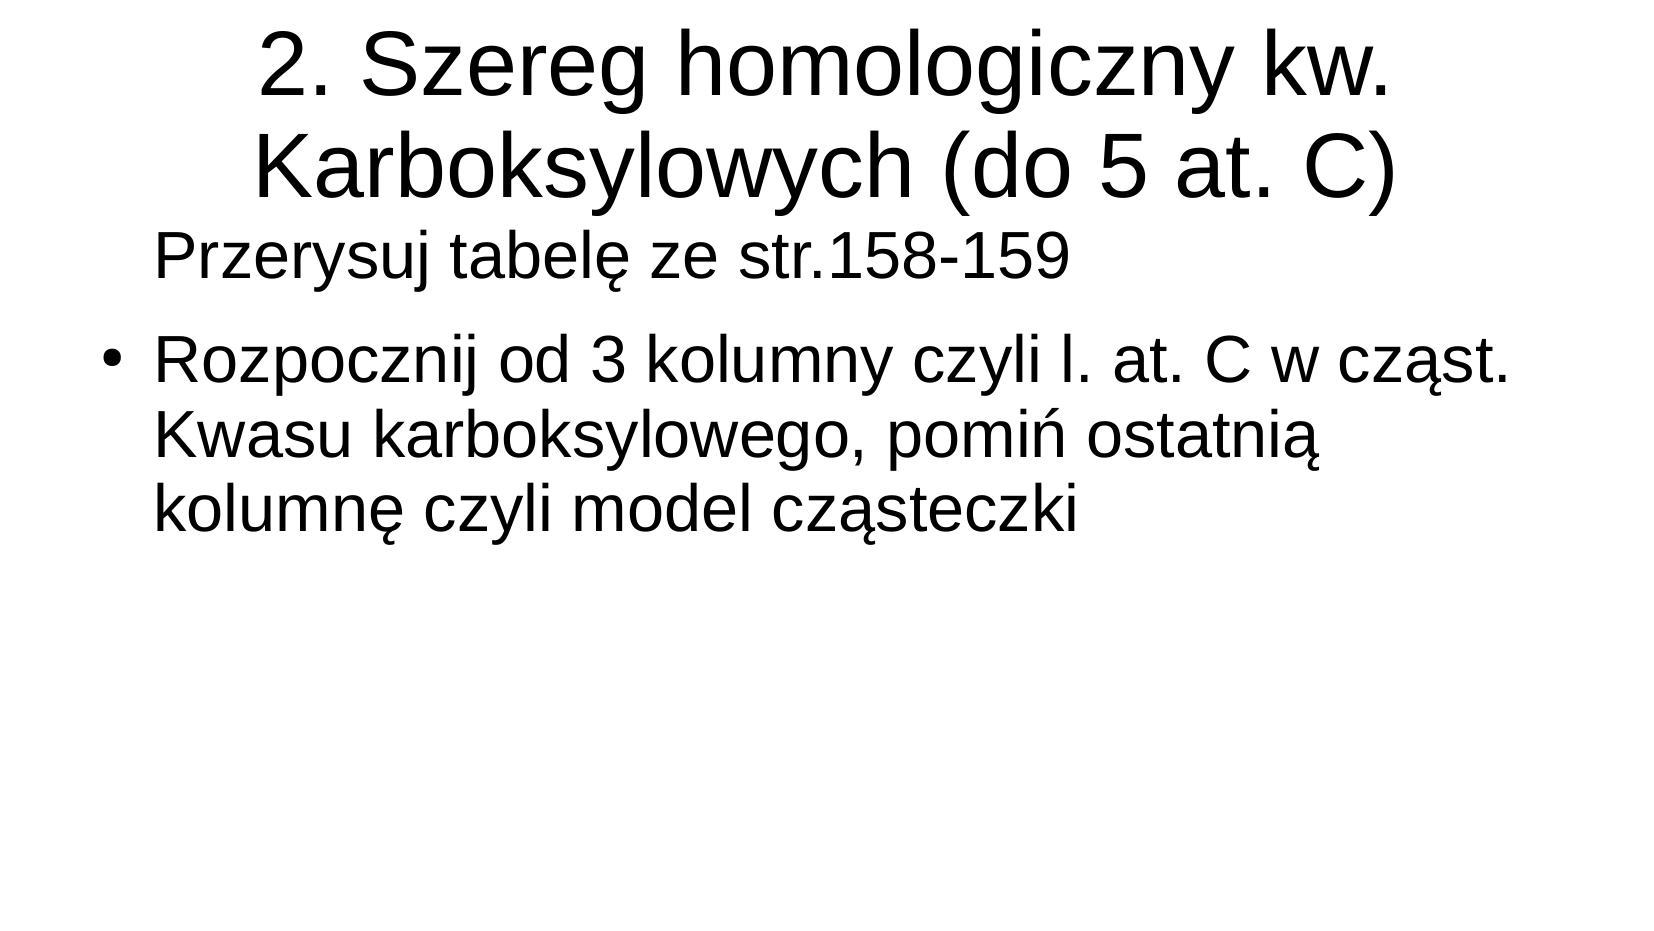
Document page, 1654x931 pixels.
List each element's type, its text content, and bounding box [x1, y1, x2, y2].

title 2. Szereg homologiczny kw. Karboksylowych (do 5 at. C) [82, 12, 1571, 217]
list Przerysuj tabelę ze str.158-159 Rozpocznij od 3 kolumny czyli l. at. C w cząst. Kwasu karboksylowego, pomiń ostatnią kolumnę czyli model cząsteczki [82, 217, 1571, 758]
